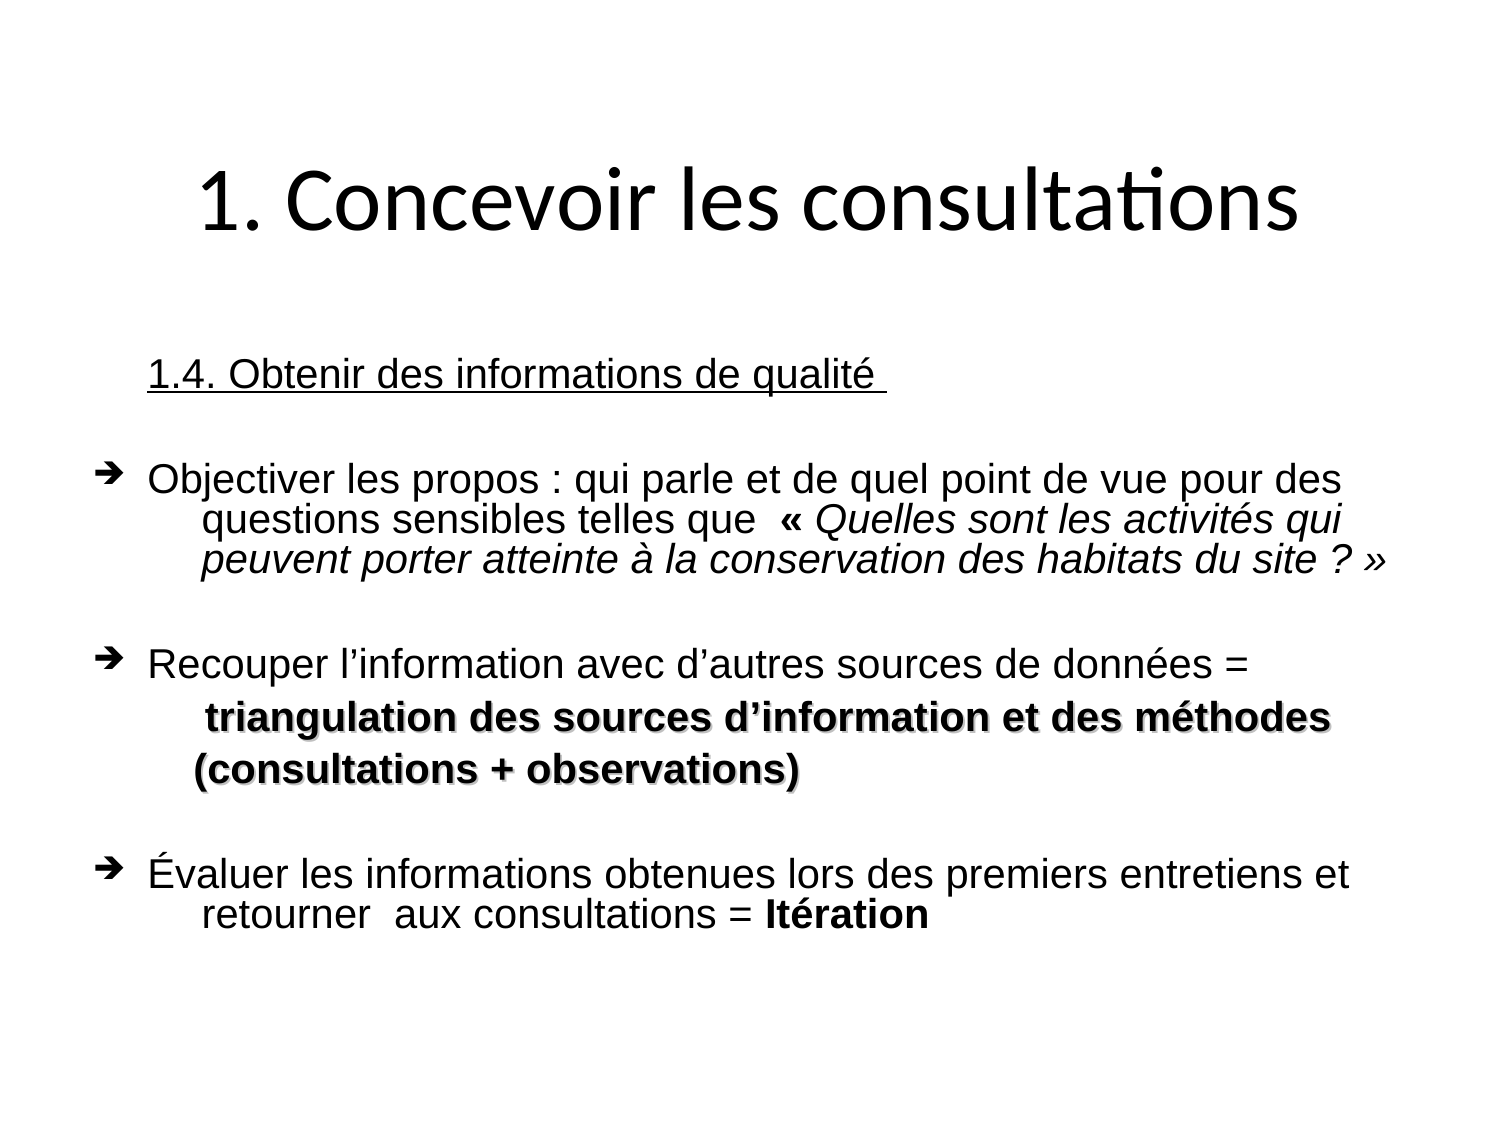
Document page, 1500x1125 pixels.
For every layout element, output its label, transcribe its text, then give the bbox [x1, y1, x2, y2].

list 1.4. Obtenir des informations de qualité Objectiver les propos : qui parle et de quel point de vue pour des questions sensibles telles que « Quelles sont les activités qui peuvent porter atteinte à la conservation des habitats du site ? » Recouper l’information avec d’autres sources de données = triangulation des sources d’information et des méthodes (consultations + observations) Évaluer les informations obtenues lors des premiers entretiens et retourner aux consultations = Itération [75, 262, 1422, 1002]
title 1. Concevoir les consultations [75, 21, 1422, 257]
